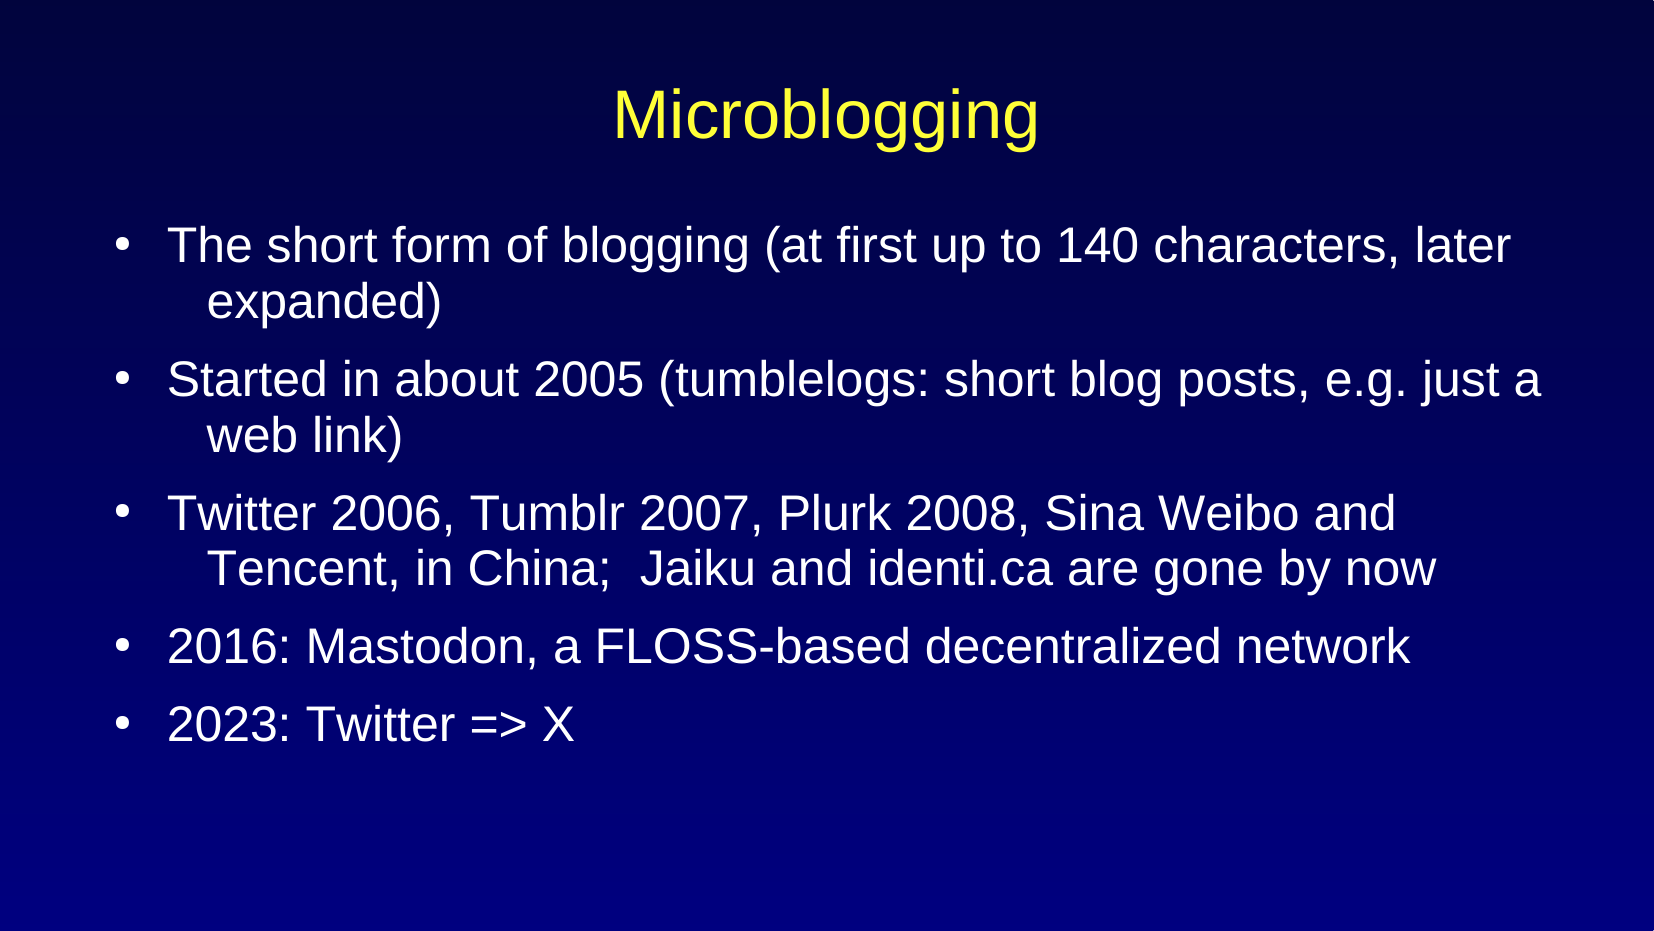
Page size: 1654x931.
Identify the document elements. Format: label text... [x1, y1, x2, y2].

list The short form of blogging (at first up to 140 characters, later expanded) Started in about 2005 (tumblelogs: short blog posts, e.g. just a web link) Twitter 2006, Tumblr 2007, Plurk 2008, Sina Weibo and Tencent, in China; Jaiku and identi.ca are gone by now 2016: Mastodon, a FLOSS-based decentralized network 2023: Twitter => X [82, 217, 1571, 830]
title Microblogging [82, 37, 1571, 193]
